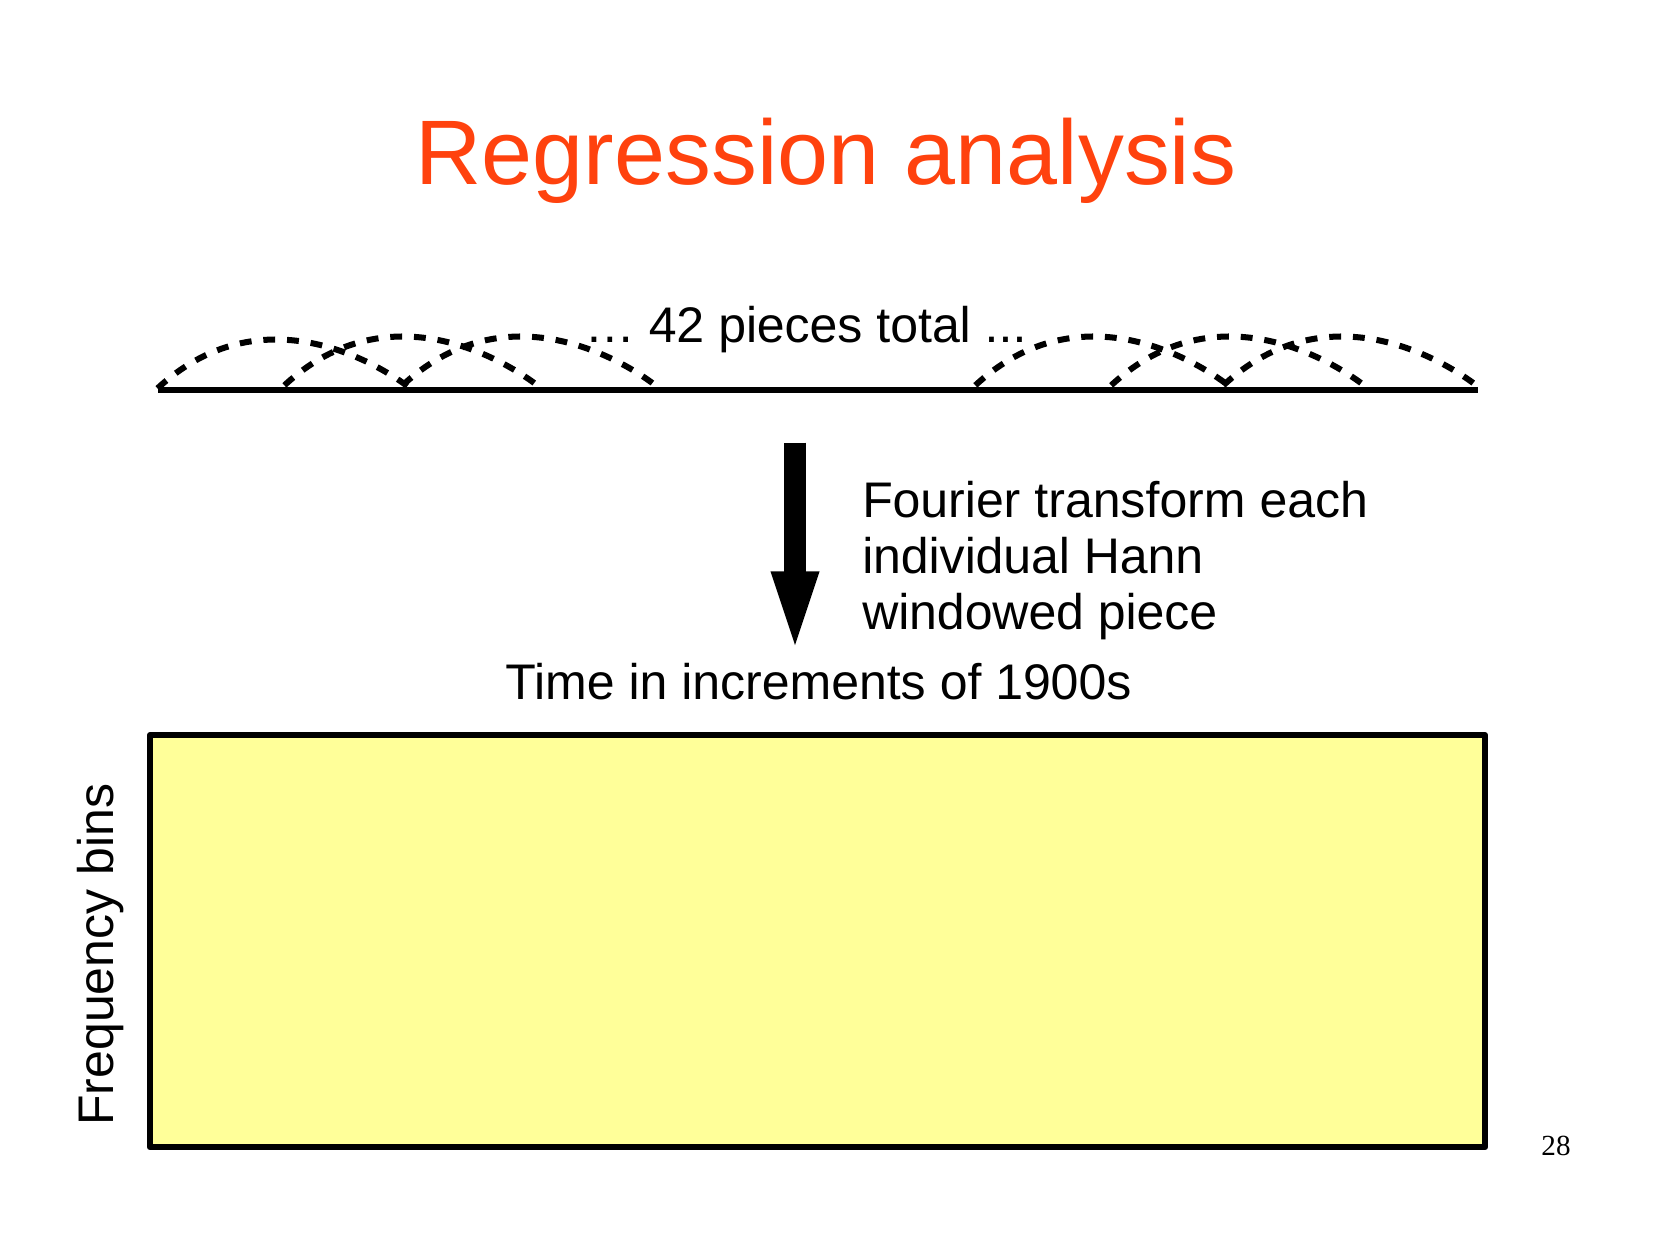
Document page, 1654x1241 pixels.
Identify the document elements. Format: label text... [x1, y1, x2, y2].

text_box Frequency bins [60, 607, 132, 1141]
text_box [150, 734, 1486, 1148]
text_box Fourier transform each individual Hann windowed piece [847, 465, 1448, 648]
title Regression analysis [82, 49, 1571, 257]
text_box Time in increments of 1900s [490, 647, 1211, 718]
text_box … 42 pieces total ... [570, 289, 1066, 361]
